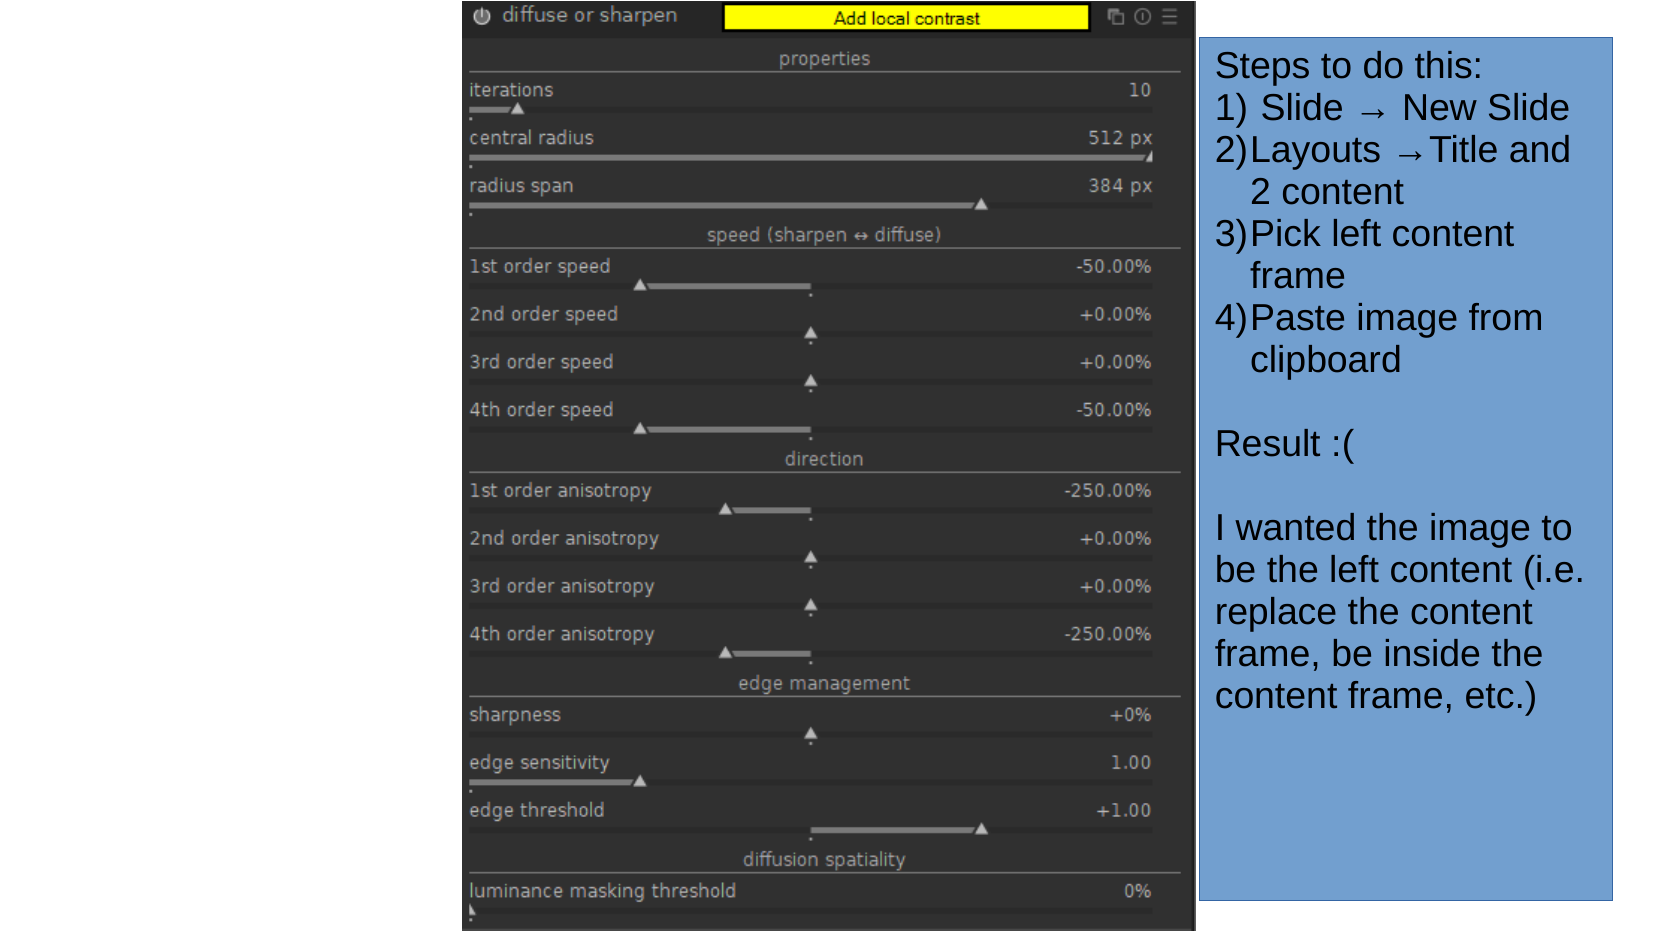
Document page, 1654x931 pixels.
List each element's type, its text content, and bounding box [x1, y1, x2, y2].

picture [462, 1, 1196, 931]
text_box Steps to do this: Slide → New Slide Layouts →Title and 2 content Pick left content frame Paste image from clipboard Result :( I wanted the image to be the left content (i.e. replace the content frame, be inside the content frame, etc.) [1199, 37, 1613, 901]
